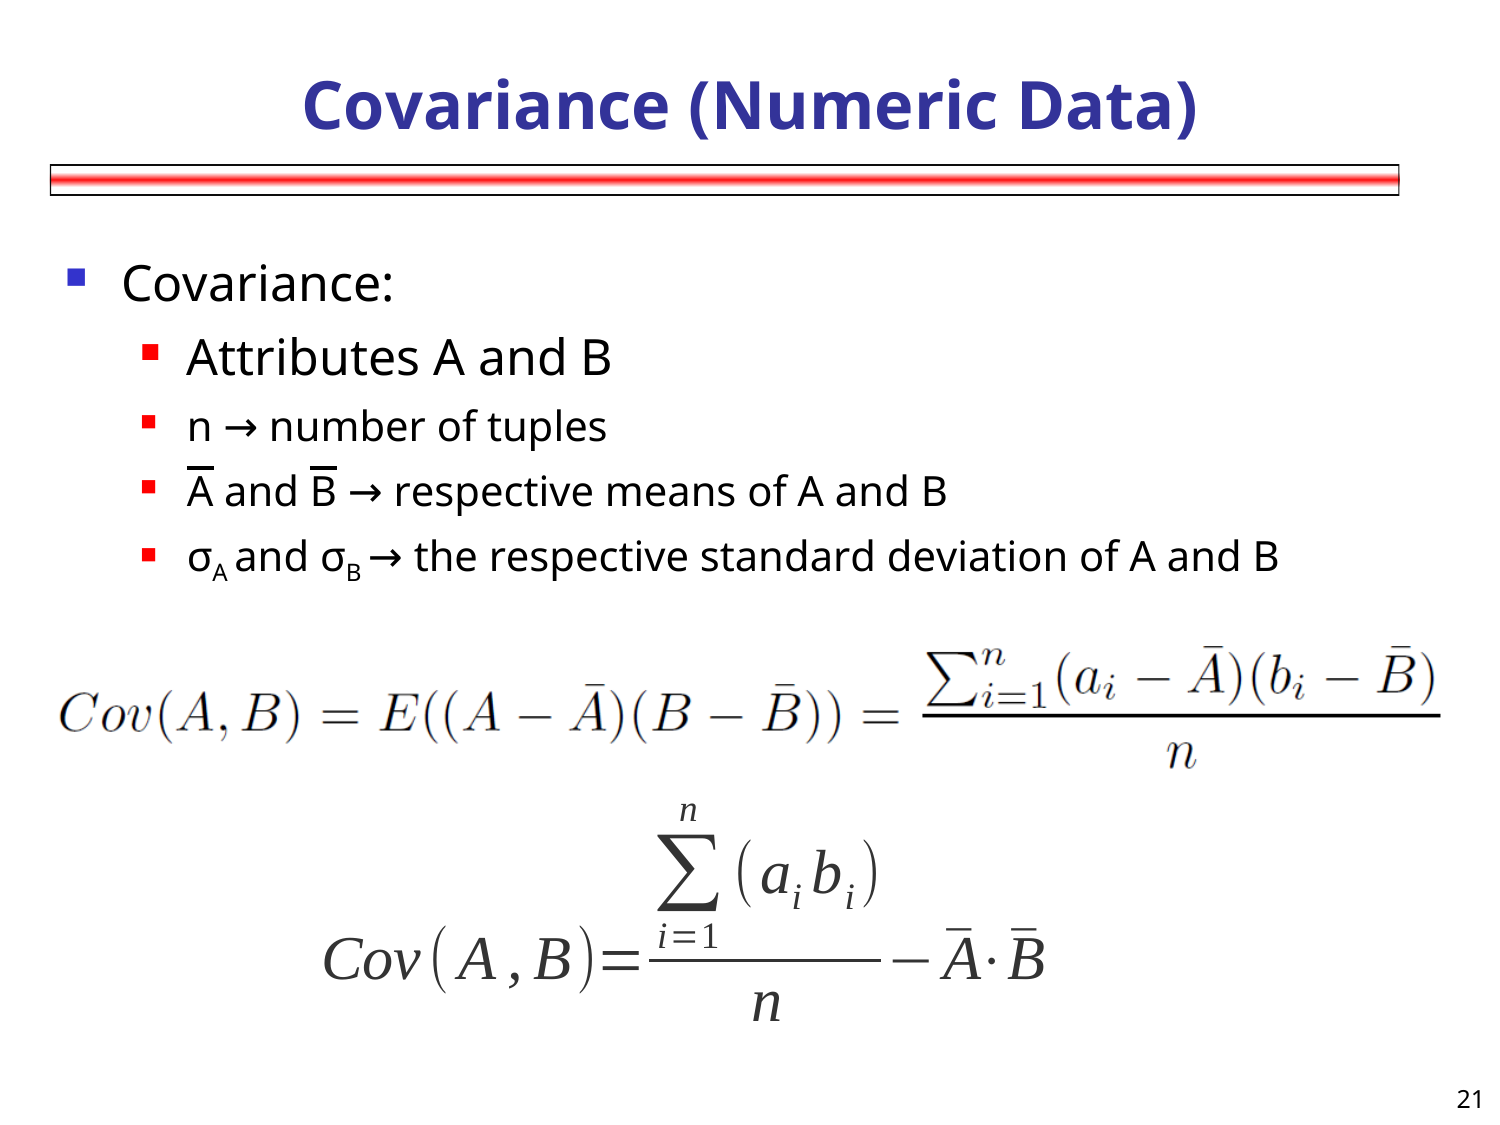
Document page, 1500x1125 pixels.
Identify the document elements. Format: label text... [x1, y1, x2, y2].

text_box <number> [1187, 1062, 1500, 1125]
list Covariance: Attributes A and B n → number of tuples A and B → respective means of A and B σA and σB → the respective standard deviation of A and B [50, 237, 1450, 1063]
chart [315, 788, 1053, 1036]
picture [54, 645, 1450, 771]
title Covariance (Numeric Data) [0, 49, 1500, 150]
